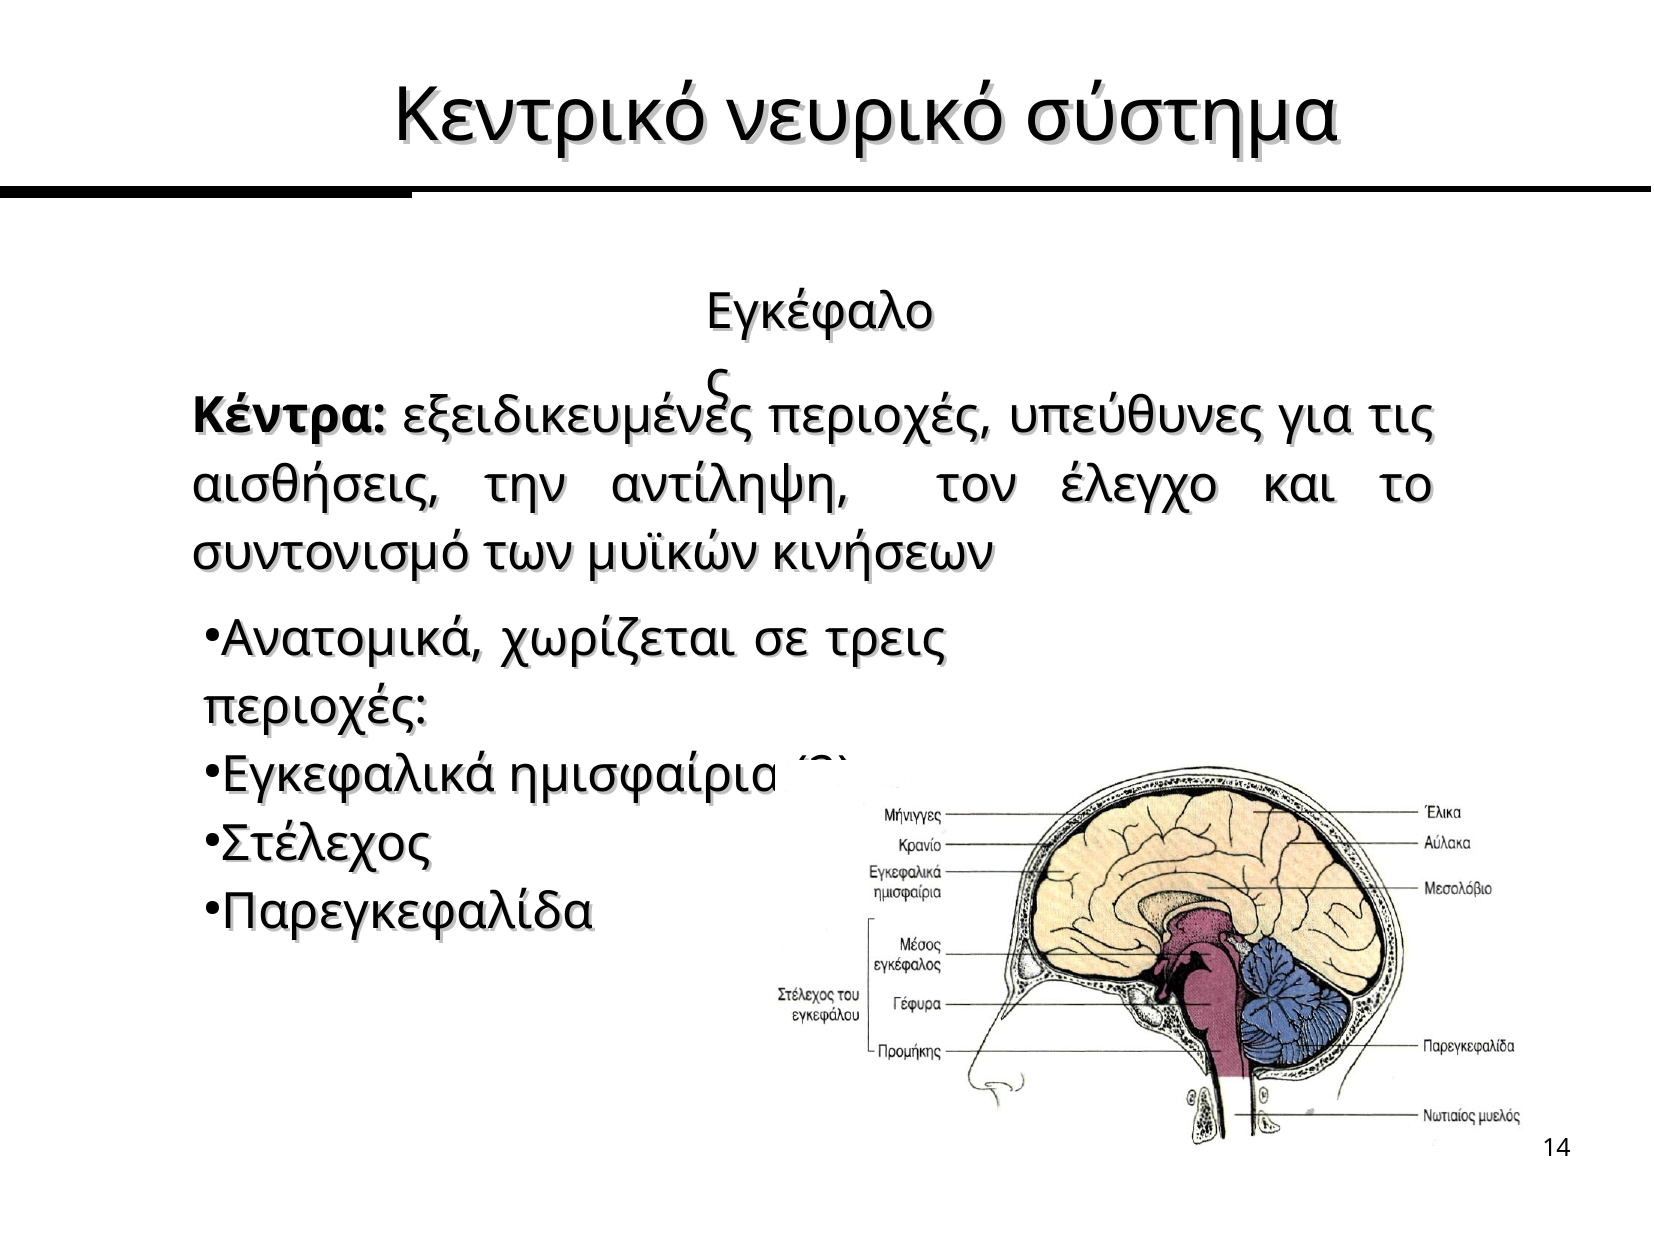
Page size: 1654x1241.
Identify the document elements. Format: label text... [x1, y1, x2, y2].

text_box Κέντρα: εξειδικευμένες περιοχές, υπεύθυνες για τις αισθήσεις, την αντίληψη, τον έλεγχο και το συντονισμό των μυϊκών κινήσεων [177, 372, 1489, 568]
picture [775, 760, 1524, 1146]
text_box Εγκέφαλος [690, 267, 963, 343]
text_box Ανατομικά, χωρίζεται σε τρεις περιοχές: Εγκεφαλικά ημισφαίρια (2) Στέλεχος Παρεγκεφαλίδα [188, 594, 1099, 911]
text_box Κεντρικό νευρικό σύστημα [378, 52, 1282, 158]
